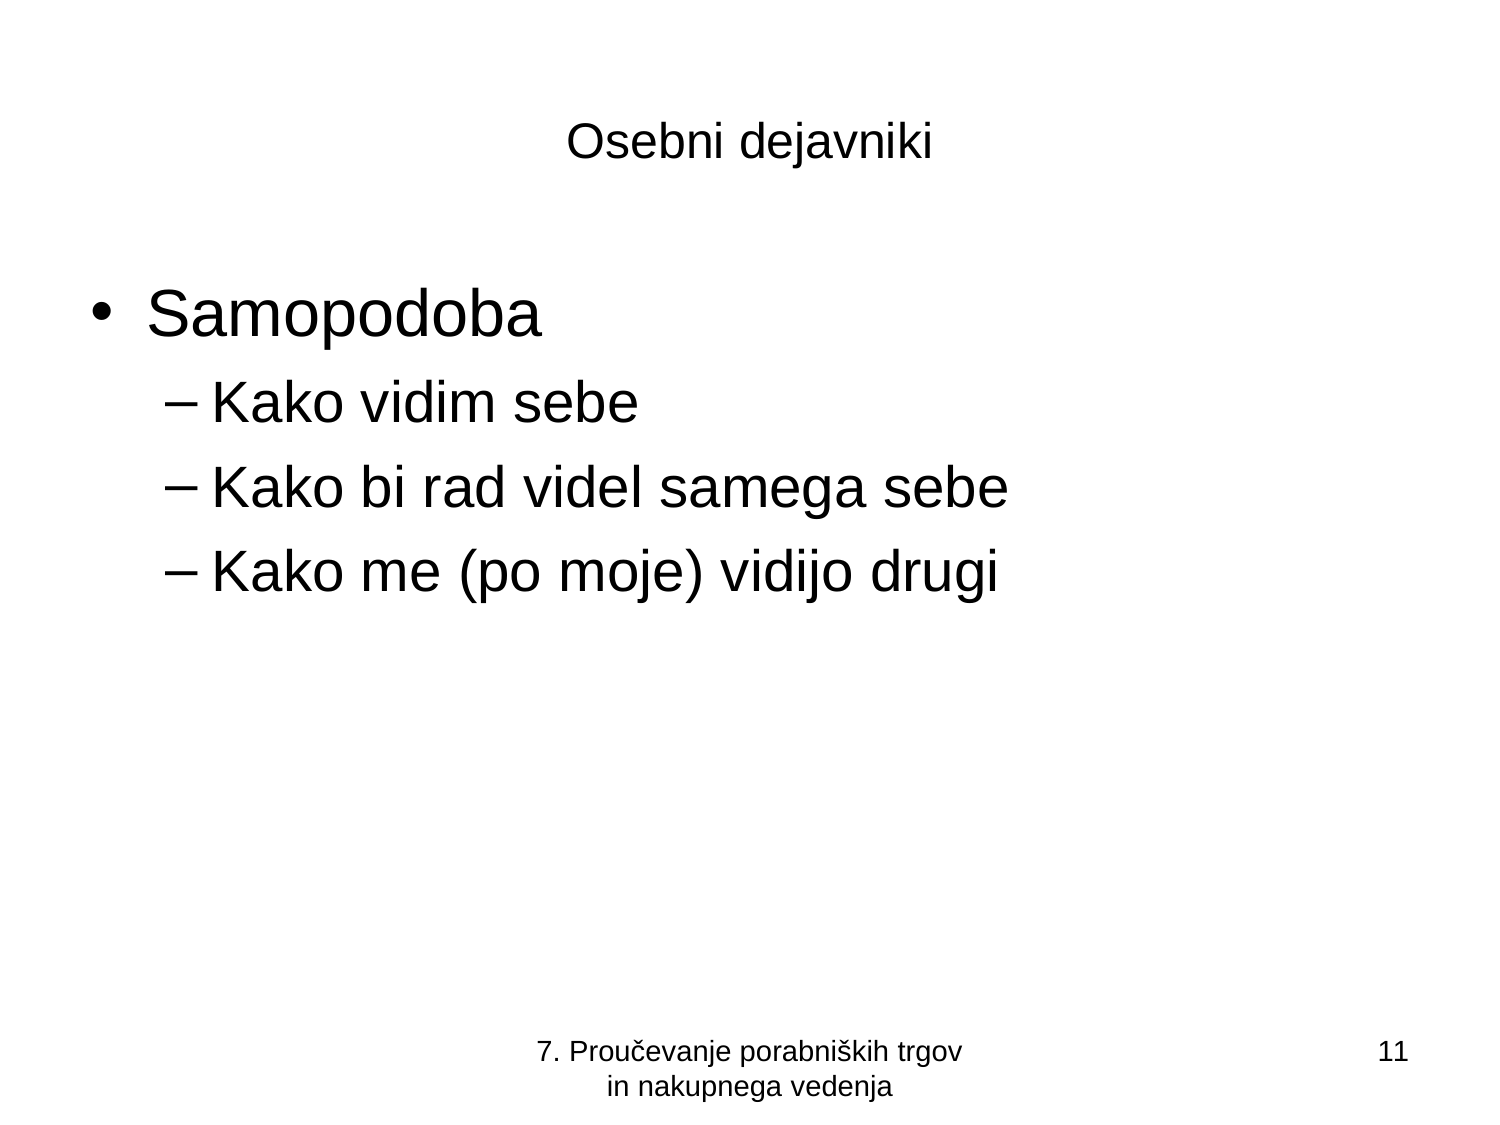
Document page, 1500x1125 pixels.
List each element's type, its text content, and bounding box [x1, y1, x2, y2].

list Samopodoba Kako vidim sebe Kako bi rad videl samega sebe Kako me (po moje) vidijo drugi [75, 262, 1426, 1006]
text_box <number> [1074, 1024, 1426, 1103]
title Osebni dejavniki [75, 45, 1426, 233]
text_box 7. Proučevanje porabniških trgov in nakupnega vedenja [512, 1024, 988, 1103]
